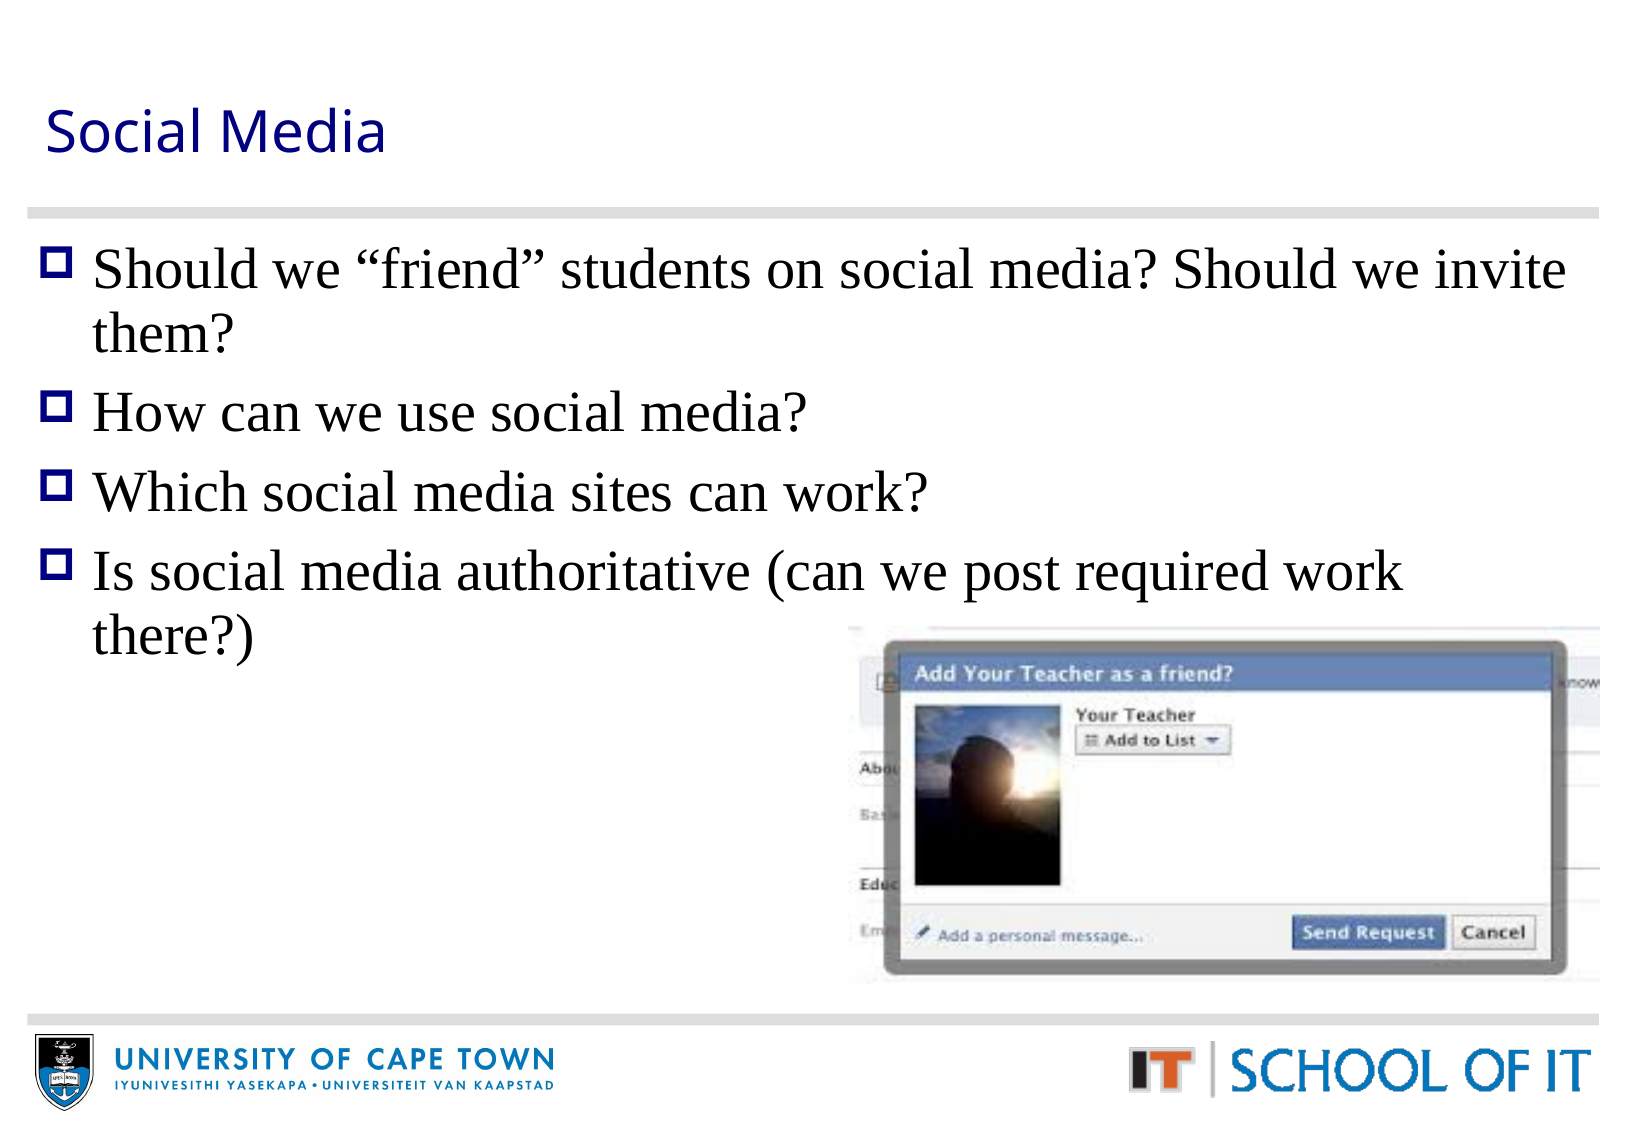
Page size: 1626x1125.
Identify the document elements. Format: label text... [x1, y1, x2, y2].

title Social Media [45, 66, 1583, 194]
picture [848, 626, 1600, 989]
list Should we “friend” students on social media? Should we invite them? How can we use social media? Which social media sites can work? Is social media authoritative (can we post required work there?) [36, 236, 1579, 998]
picture [35, 1034, 553, 1111]
picture [1118, 1030, 1606, 1109]
